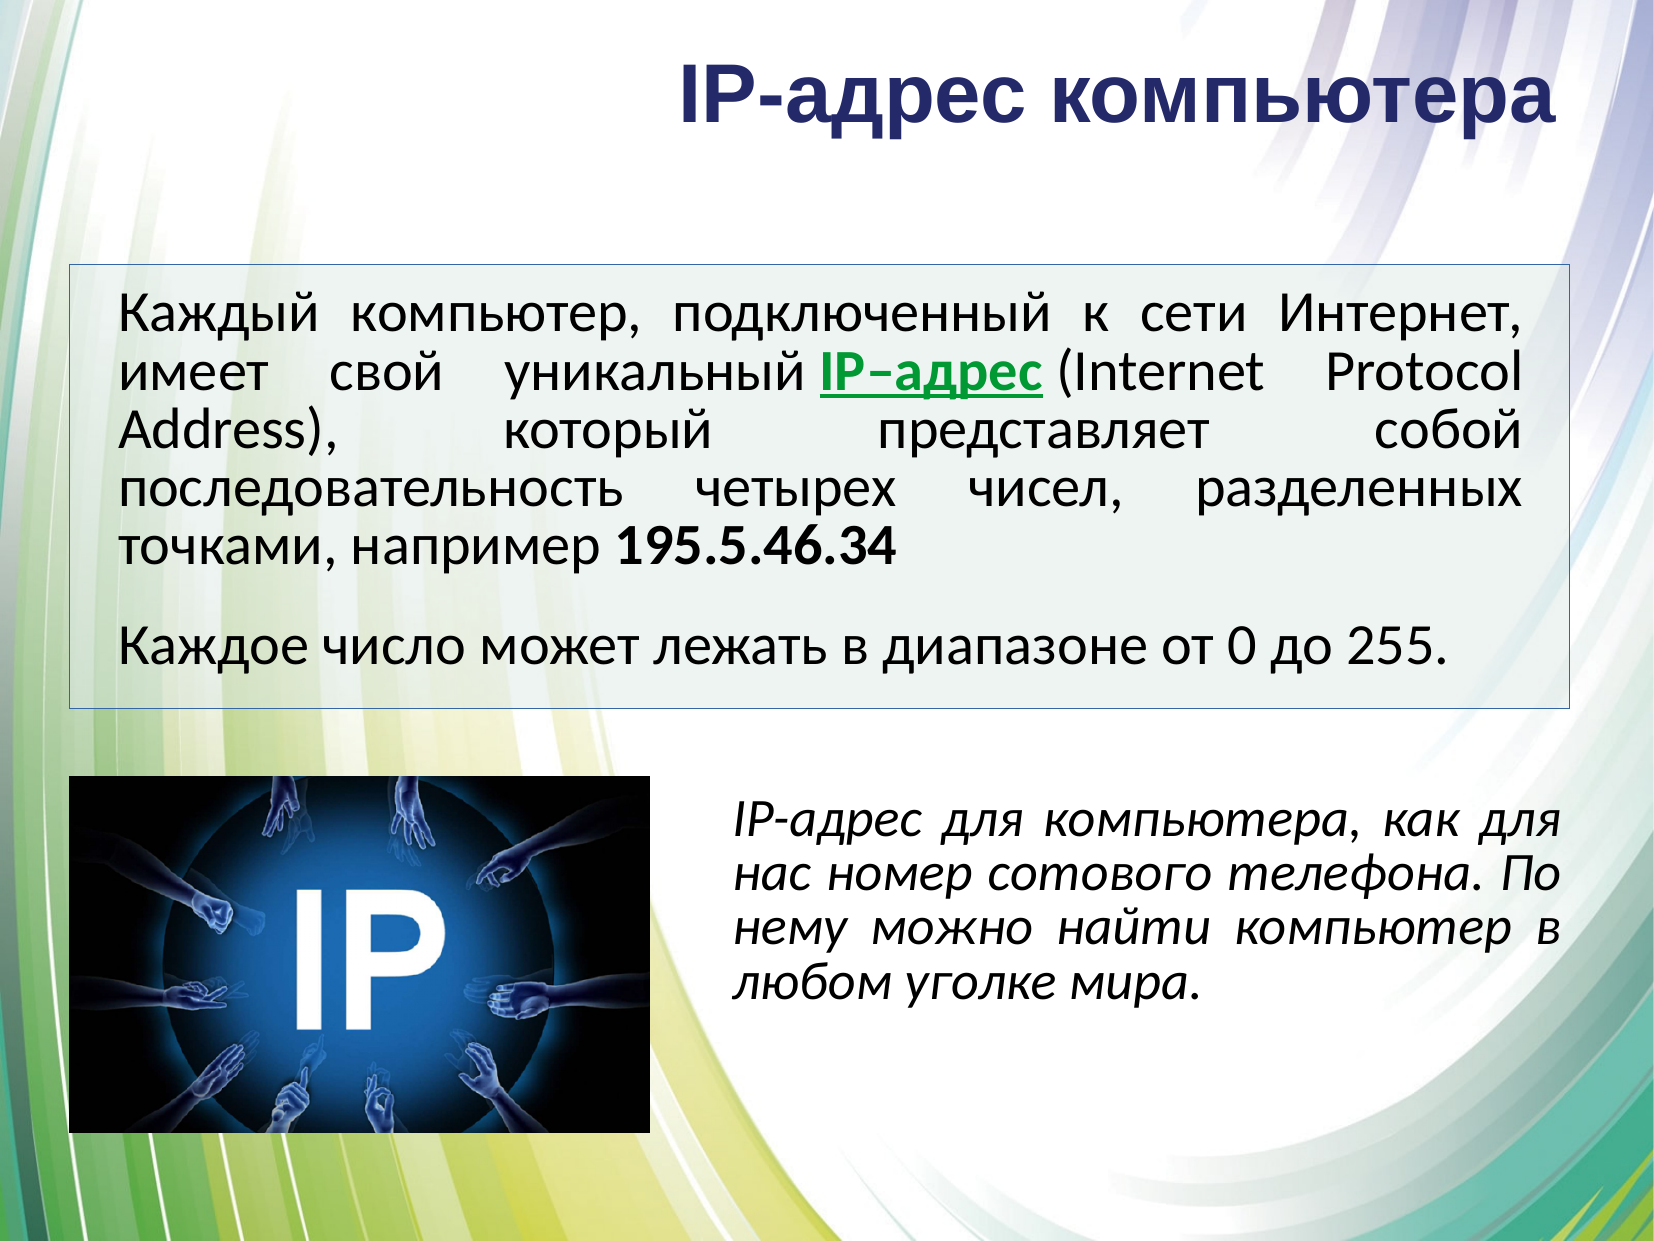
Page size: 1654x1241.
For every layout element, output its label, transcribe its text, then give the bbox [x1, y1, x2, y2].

text_box [69, 264, 1570, 709]
list IP-адрес для компьютера, как для нас номер сотового телефона. По нему можно найти компьютер в любом уголке мира. [732, 731, 1563, 1063]
picture [0, 0, 1654, 1241]
list Каждый компьютер, подключенный к сети Интернет, имеет свой уникальный IP–адрес (Internet Protocol Address), который представляет собой последовательность четырех чисел, разделенных точками, например 195.5.46.34 Каждое число может лежать в диапазоне от 0 до 255. [118, 288, 1524, 945]
text_box IP-адрес компьютера [110, 34, 1571, 154]
